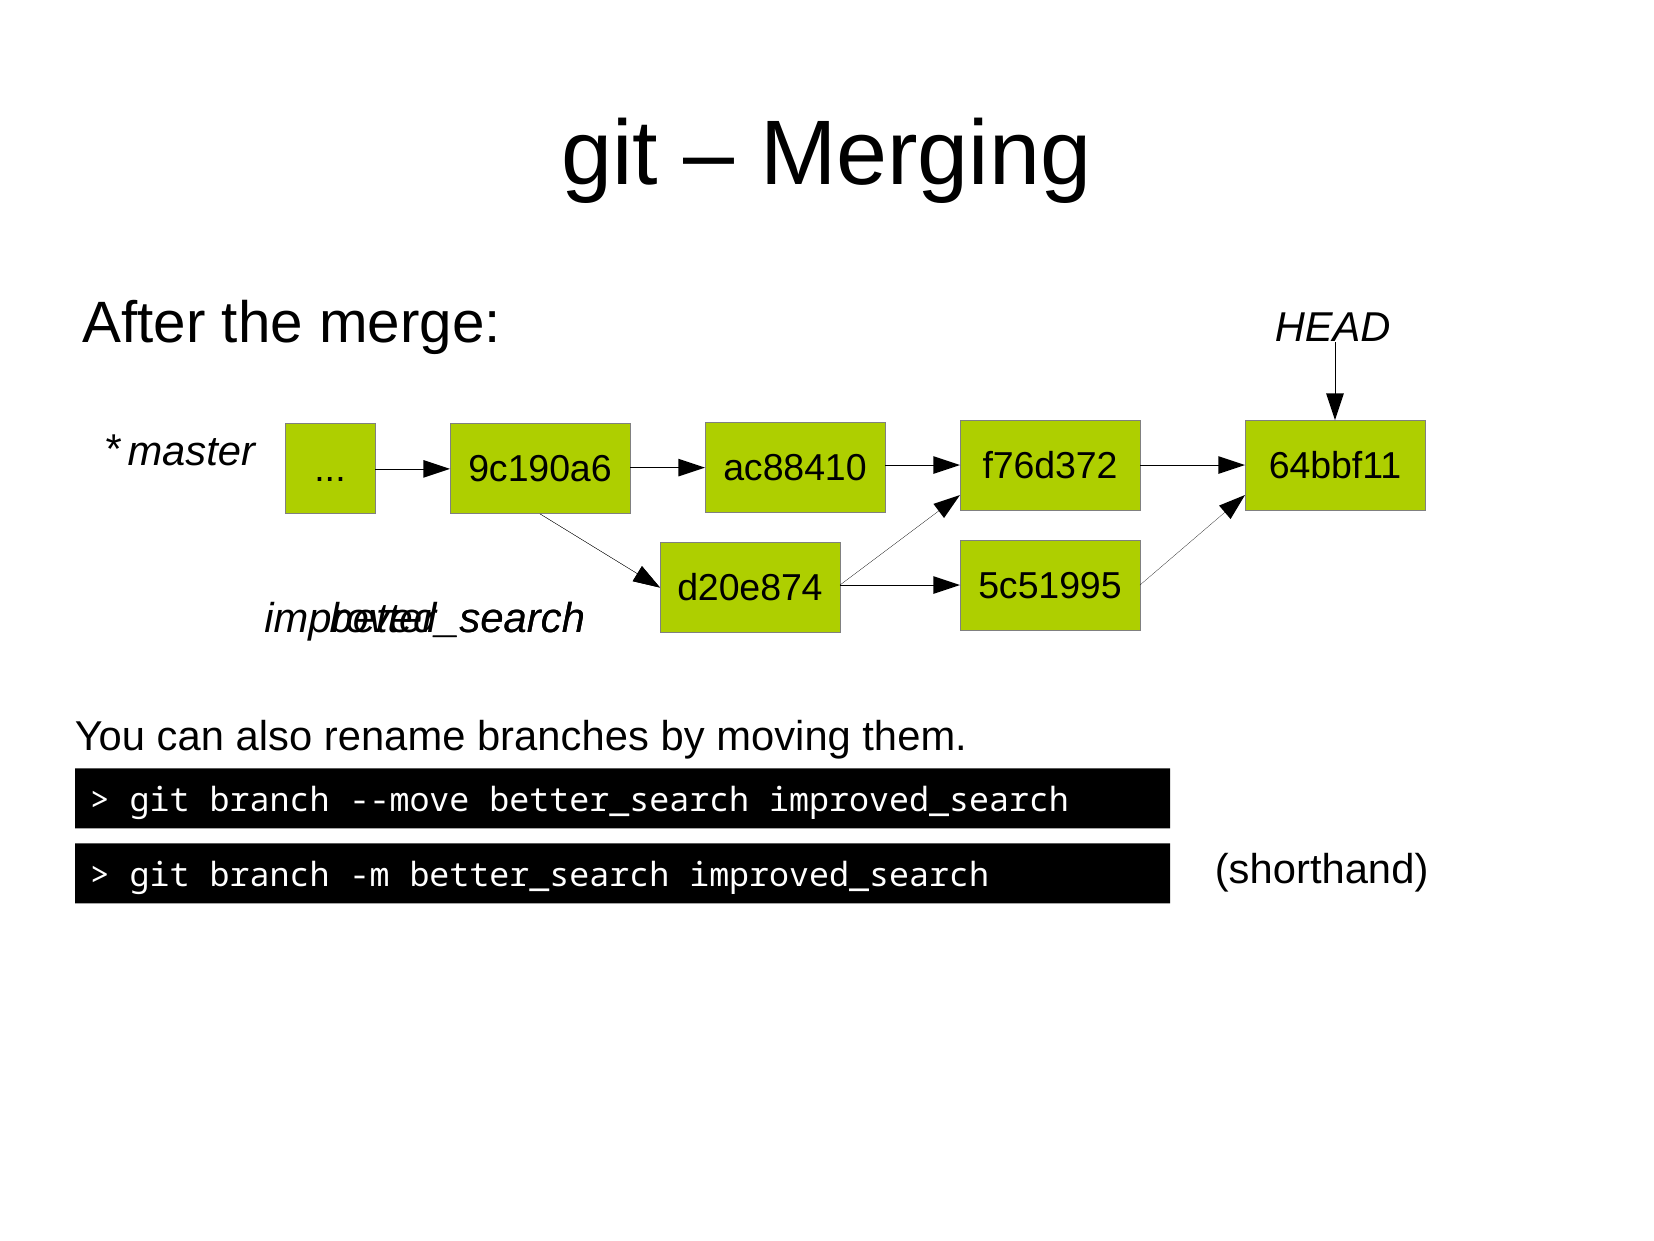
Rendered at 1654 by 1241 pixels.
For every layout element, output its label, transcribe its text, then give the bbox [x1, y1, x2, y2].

text_box f76d372 [960, 420, 1141, 511]
text_box > git branch --move better_search improved_search [75, 768, 1171, 826]
text_box master [90, 420, 271, 482]
title git – Merging [82, 49, 1571, 257]
text_box ... [285, 423, 376, 514]
text_box ac88410 [705, 422, 886, 513]
list After the merge: [82, 290, 751, 376]
text_box HEAD [1260, 296, 1441, 358]
text_box You can also rename branches by moving them. [60, 705, 1516, 767]
text_box 5c51995 [960, 540, 1141, 631]
text_box * [75, 418, 136, 481]
text_box 9c190a6 [450, 423, 631, 514]
text_box 64bbf11 [1245, 420, 1426, 511]
text_box (shorthand) [1200, 838, 1486, 901]
text_box d20e874 [660, 542, 841, 633]
text_box improved_search [150, 587, 601, 649]
text_box > git branch -m better_search improved_search [75, 843, 1171, 901]
